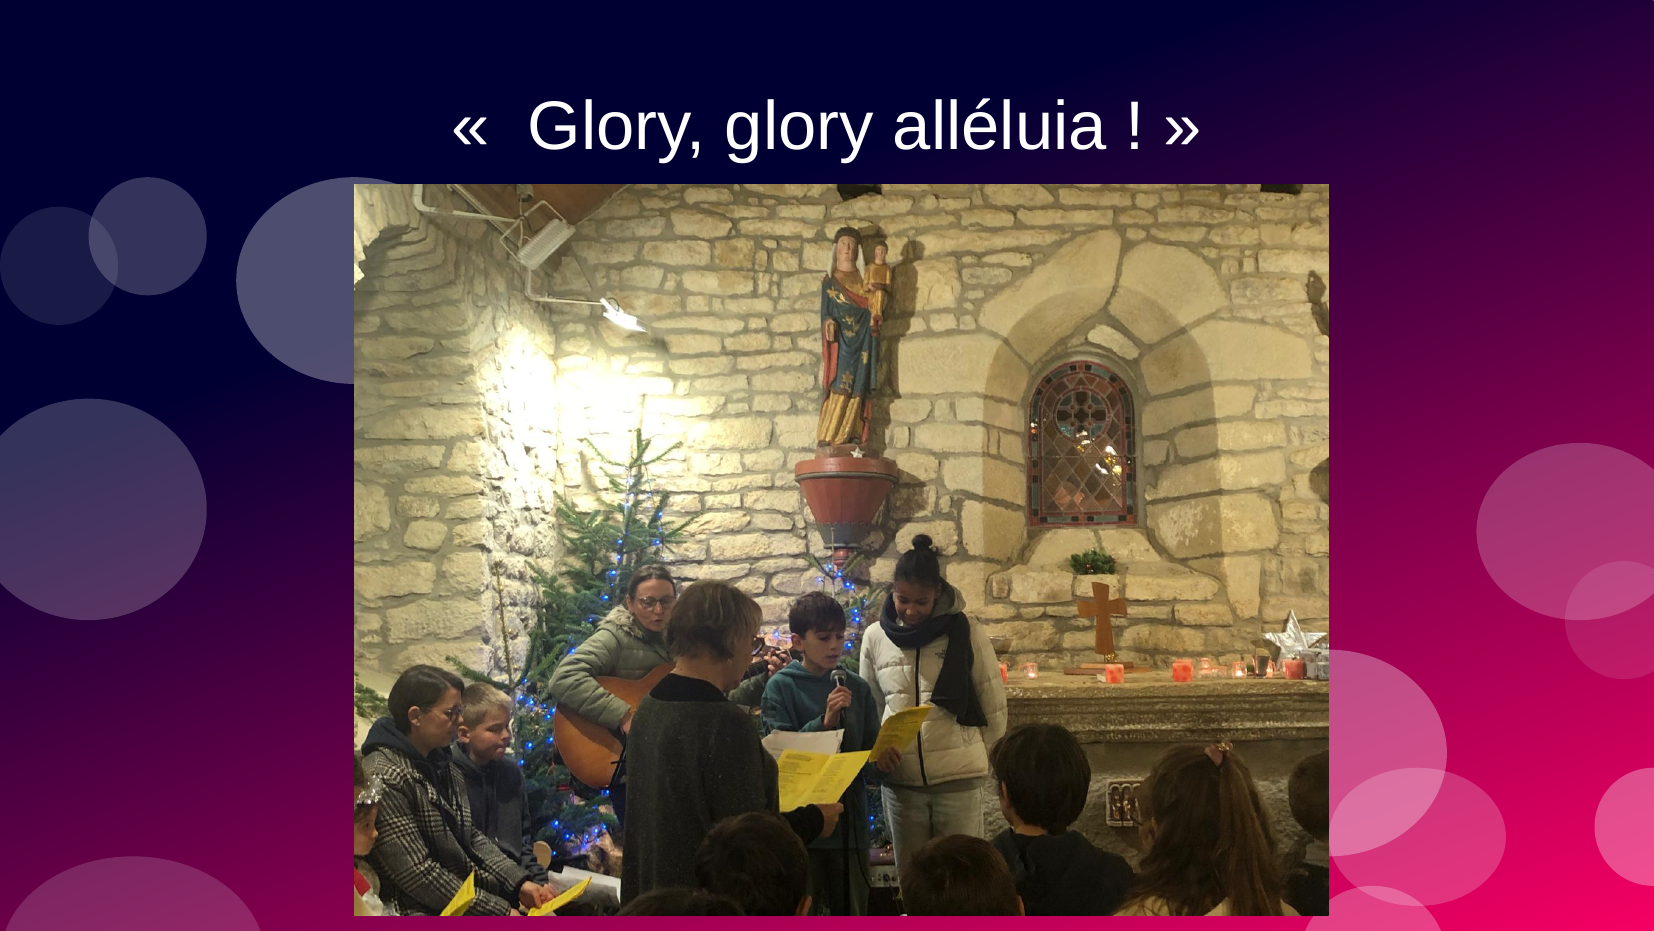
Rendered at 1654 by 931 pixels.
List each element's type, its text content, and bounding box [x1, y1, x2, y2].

picture [354, 184, 1329, 916]
title « Glory, glory alléluia ! » [147, 44, 1625, 207]
